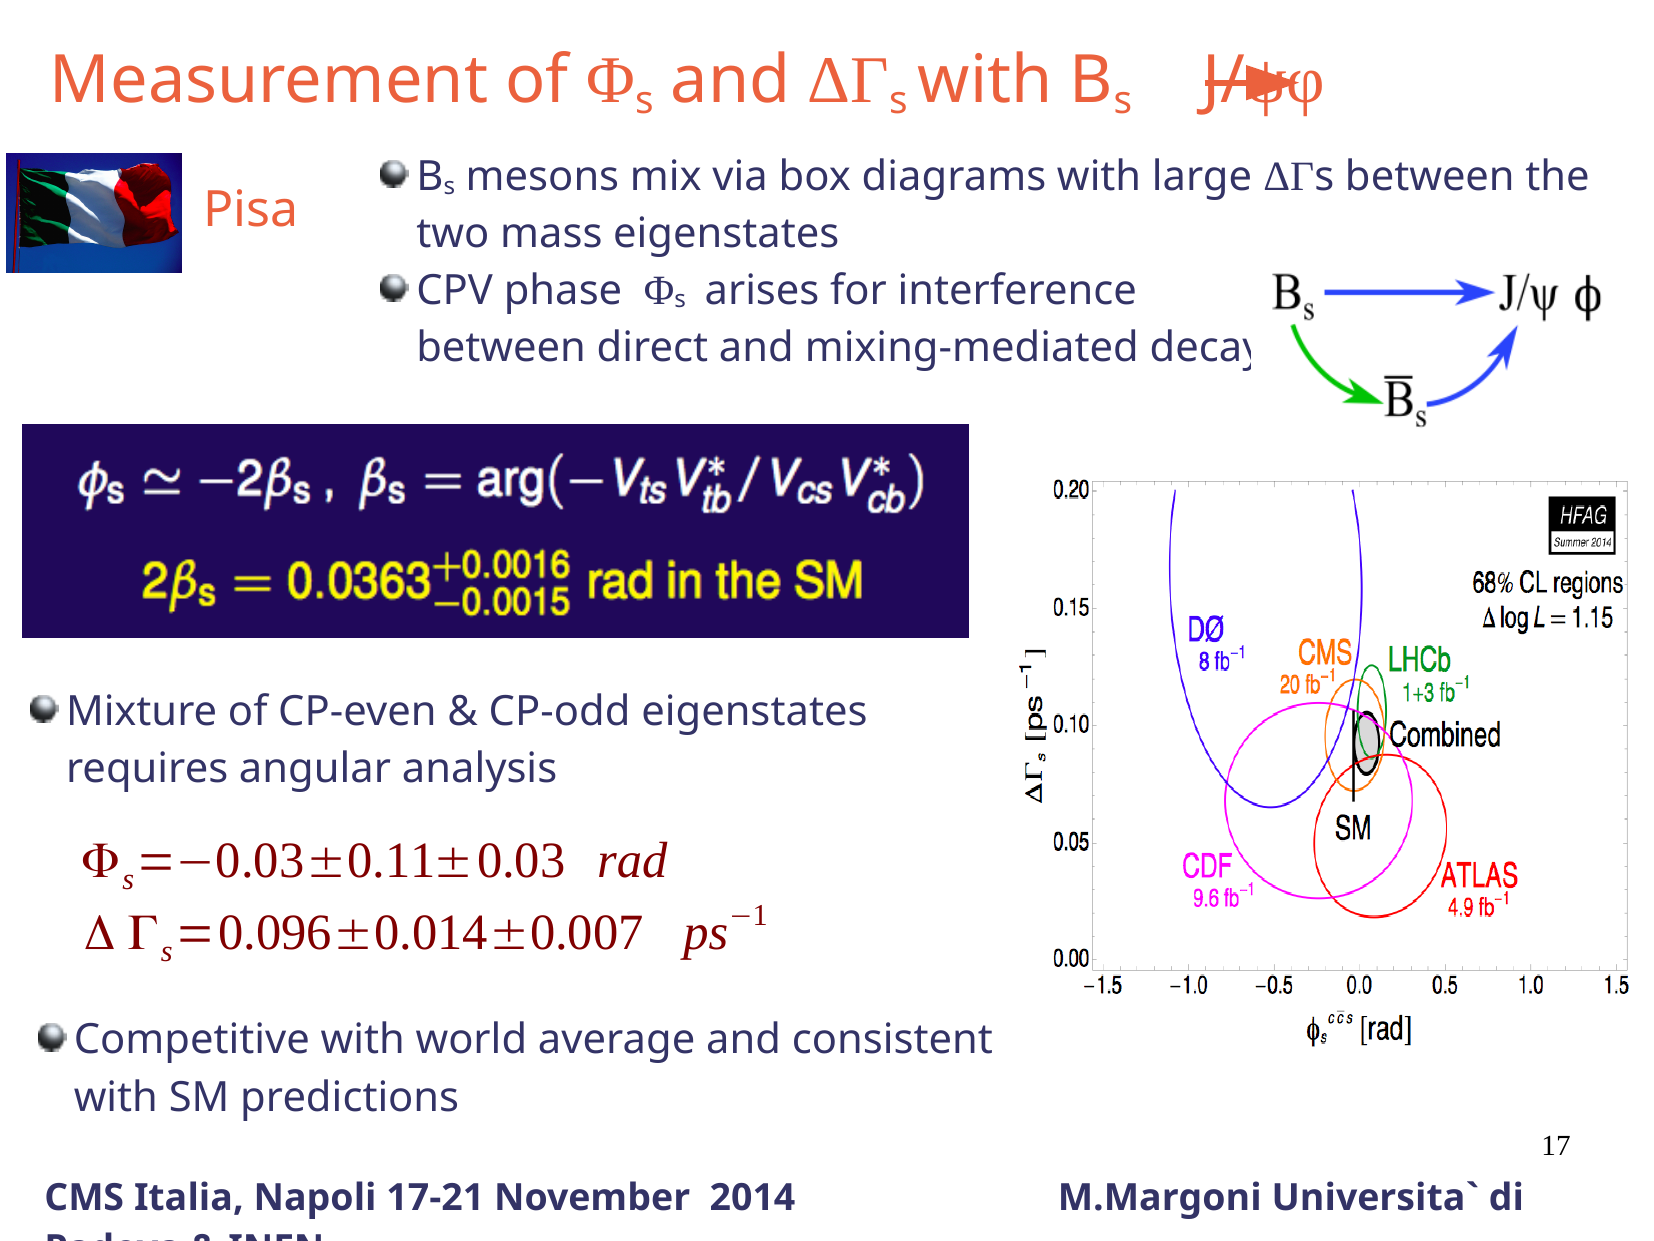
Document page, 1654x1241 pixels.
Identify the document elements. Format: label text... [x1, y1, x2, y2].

text_box CMS Italia, Napoli 17-21 November 2014 M.Margoni Universita` di Padova & INFN [29, 1163, 1625, 1237]
picture [6, 153, 182, 273]
picture [22, 424, 969, 638]
text_box Measurement of Φs and ΔΓs with Bs J/ψφ [17, 23, 1654, 139]
chart [69, 831, 780, 969]
picture [1251, 242, 1630, 444]
text_box Pisa [188, 165, 366, 258]
text_box Competitive with world average and consistent with SM predictions [23, 1001, 1036, 1146]
picture [992, 454, 1654, 1058]
text_box Mixture of CP-even & CP-odd eigenstates requires angular analysis [15, 673, 1028, 818]
text_box Bs mesons mix via box diagrams with large ΔΓs between the two mass eigenstates CPV phase Φs arises for interference between direct and mixing-mediated decays [366, 138, 1642, 425]
